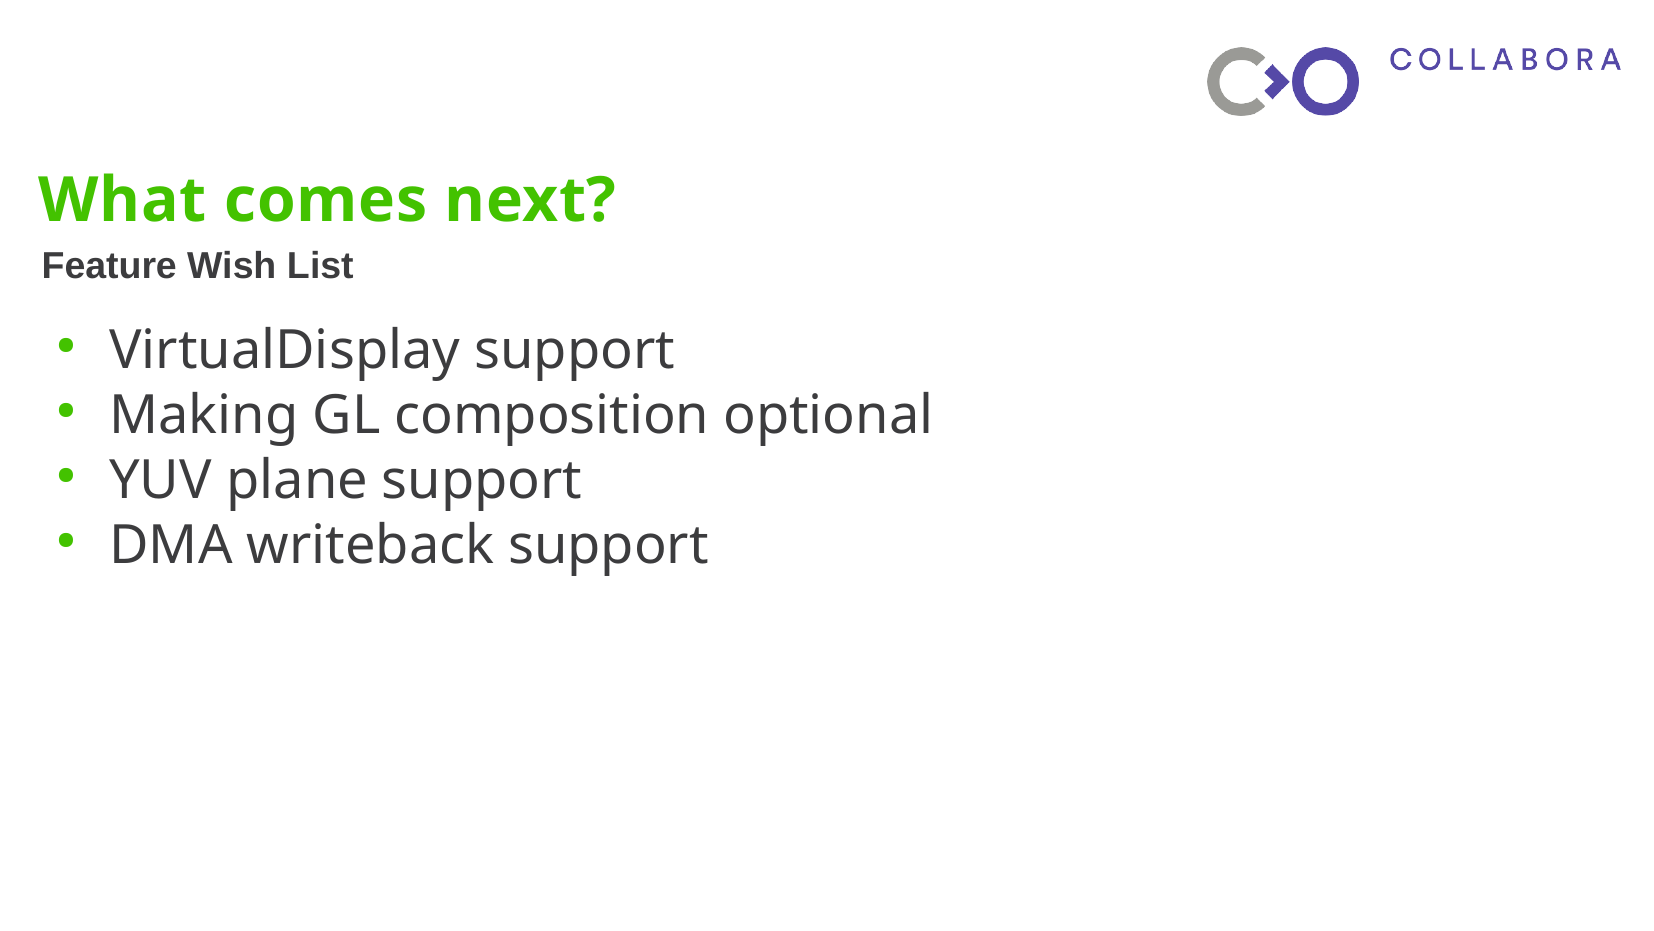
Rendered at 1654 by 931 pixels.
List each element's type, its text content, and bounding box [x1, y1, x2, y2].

title What comes next? [38, 159, 1614, 216]
list VirtualDisplay support Making GL composition optional YUV plane support DMA writeback support [38, 325, 1614, 581]
picture [1207, 47, 1621, 116]
text_box Feature Wish List [41, 240, 1614, 290]
